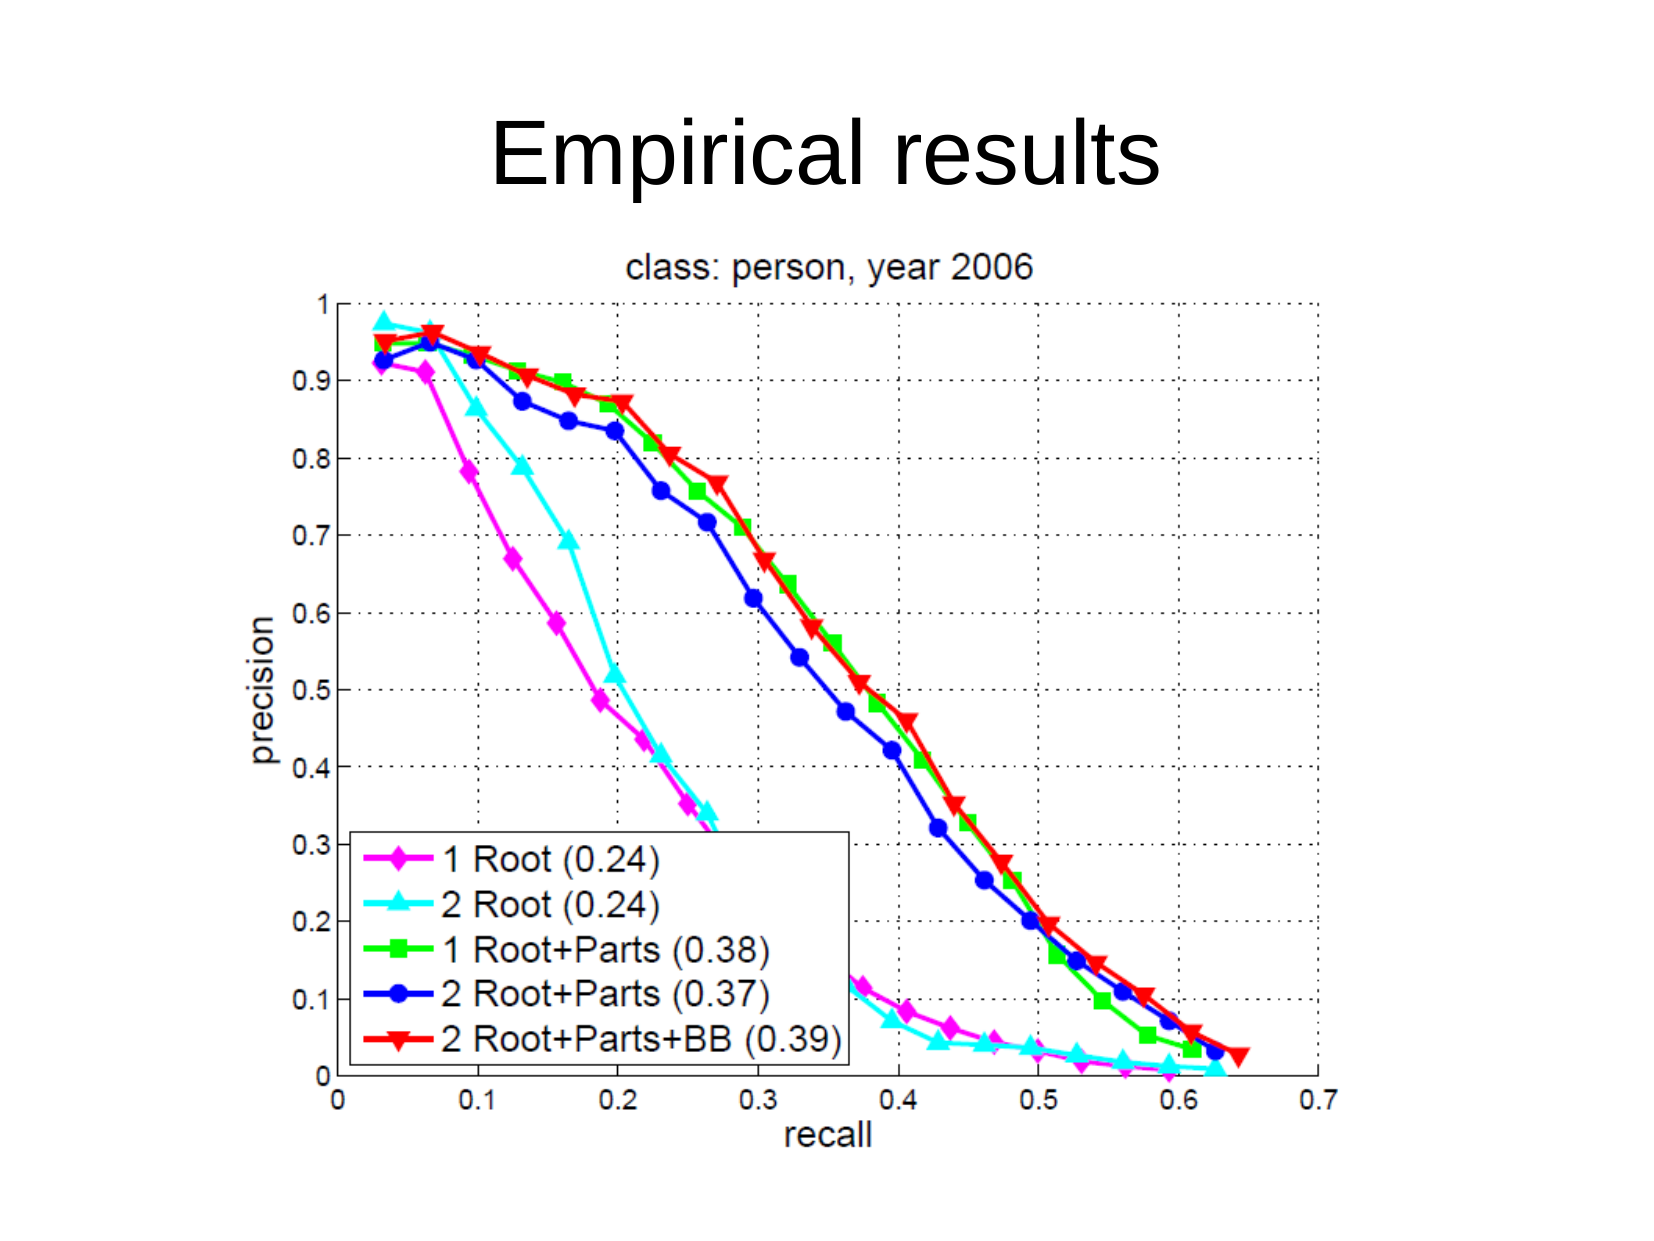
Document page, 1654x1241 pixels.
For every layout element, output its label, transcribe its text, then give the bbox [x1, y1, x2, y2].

picture [237, 236, 1388, 1166]
title Empirical results [82, 49, 1571, 257]
